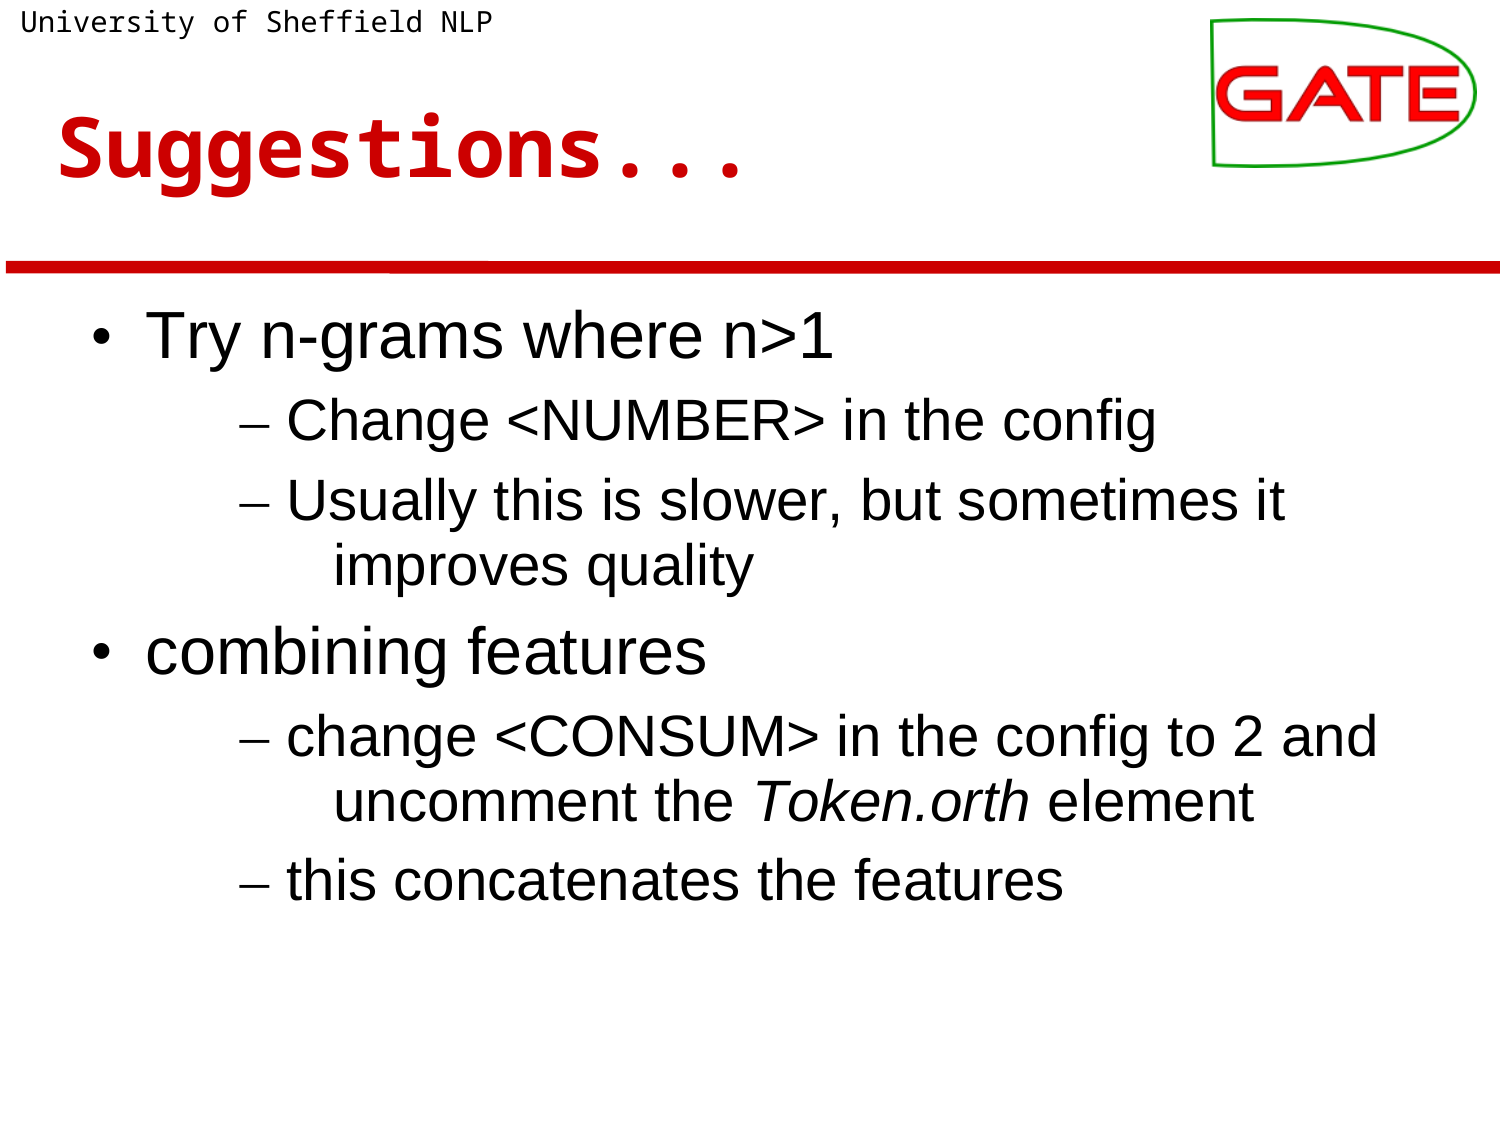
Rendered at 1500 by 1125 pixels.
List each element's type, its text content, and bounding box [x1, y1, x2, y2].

list Try n-grams where n>1 Change <NUMBER> in the config Usually this is slower, but sometimes it improves quality combining features change <CONSUM> in the config to 2 and uncomment the Token.orth element this concatenates the features [74, 290, 1425, 1034]
picture [1210, 18, 1477, 168]
title Suggestions... [41, 37, 1391, 254]
